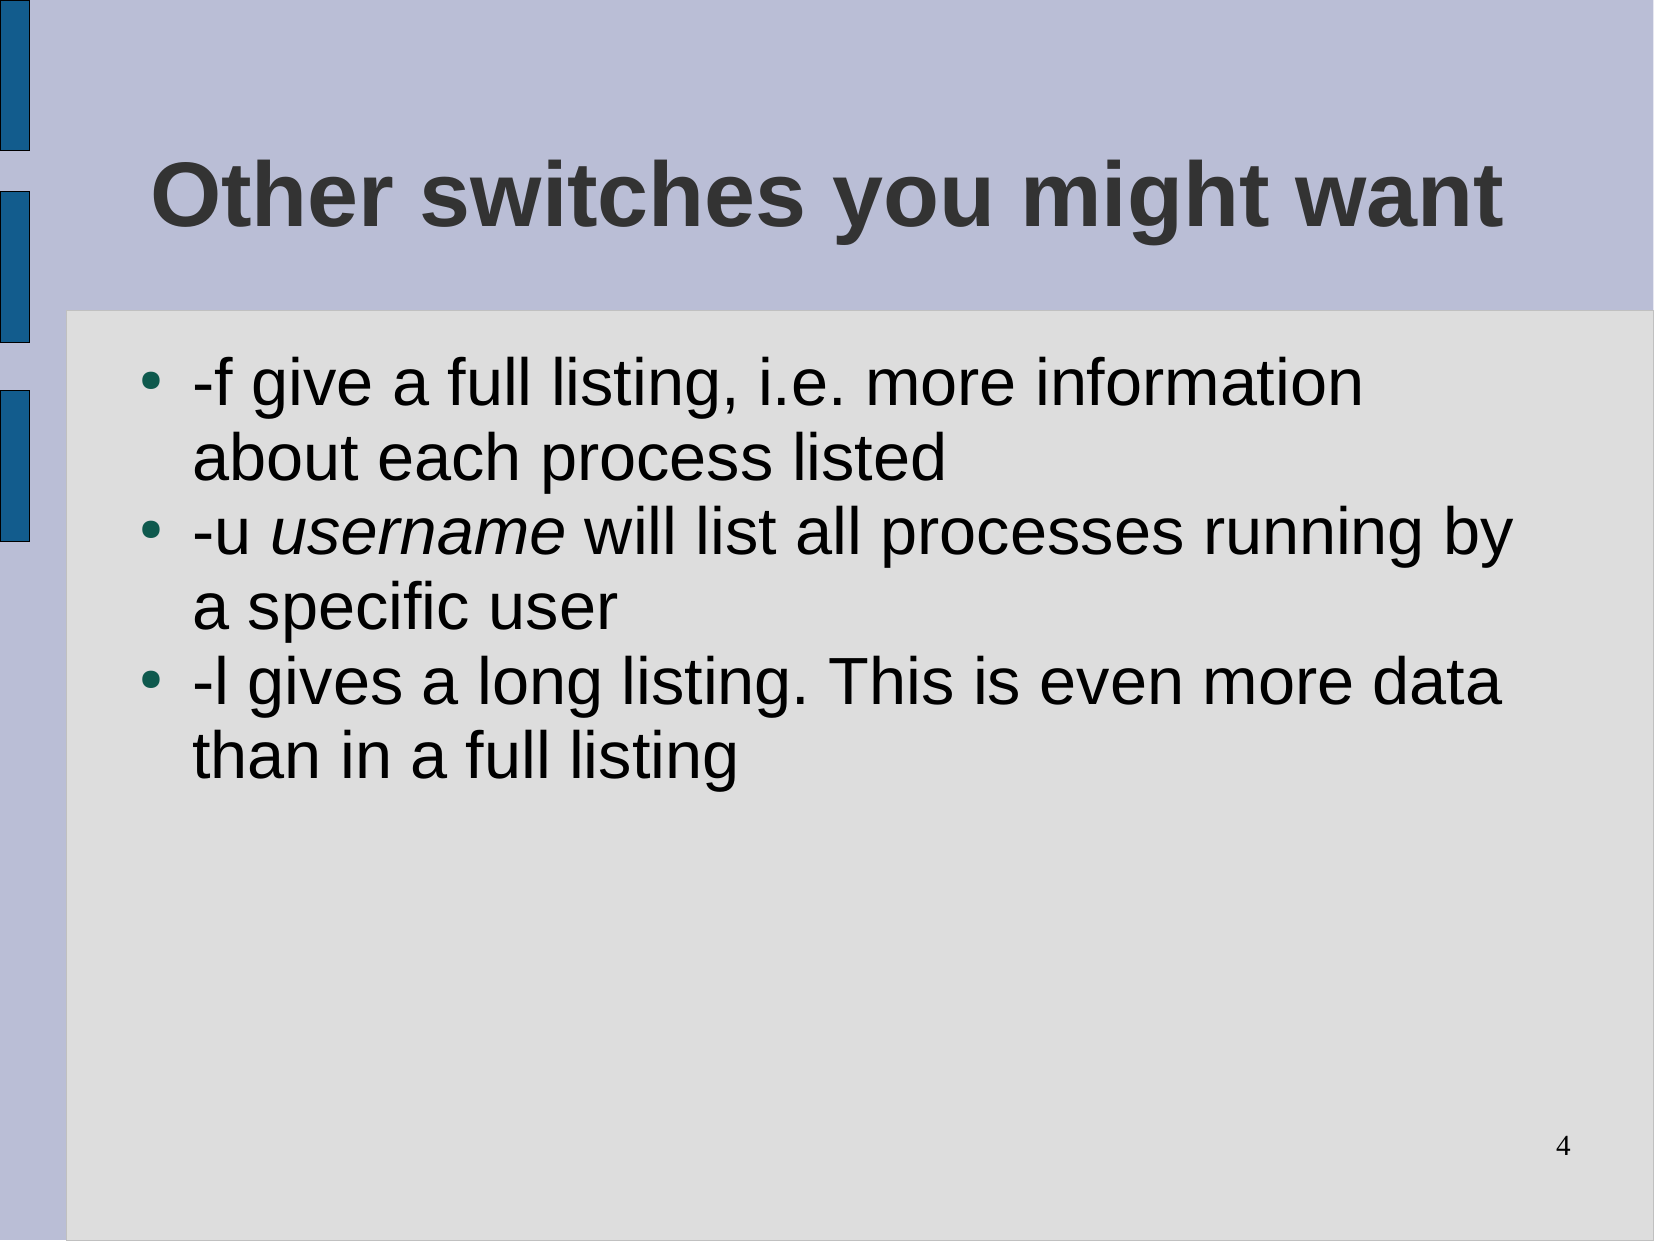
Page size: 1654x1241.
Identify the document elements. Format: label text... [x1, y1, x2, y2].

title Other switches you might want [121, 98, 1534, 291]
list -f give a full listing, i.e. more information about each process listed -u username will list all processes running by a specific user -l gives a long listing. This is even more data than in a full listing [121, 344, 1534, 1112]
